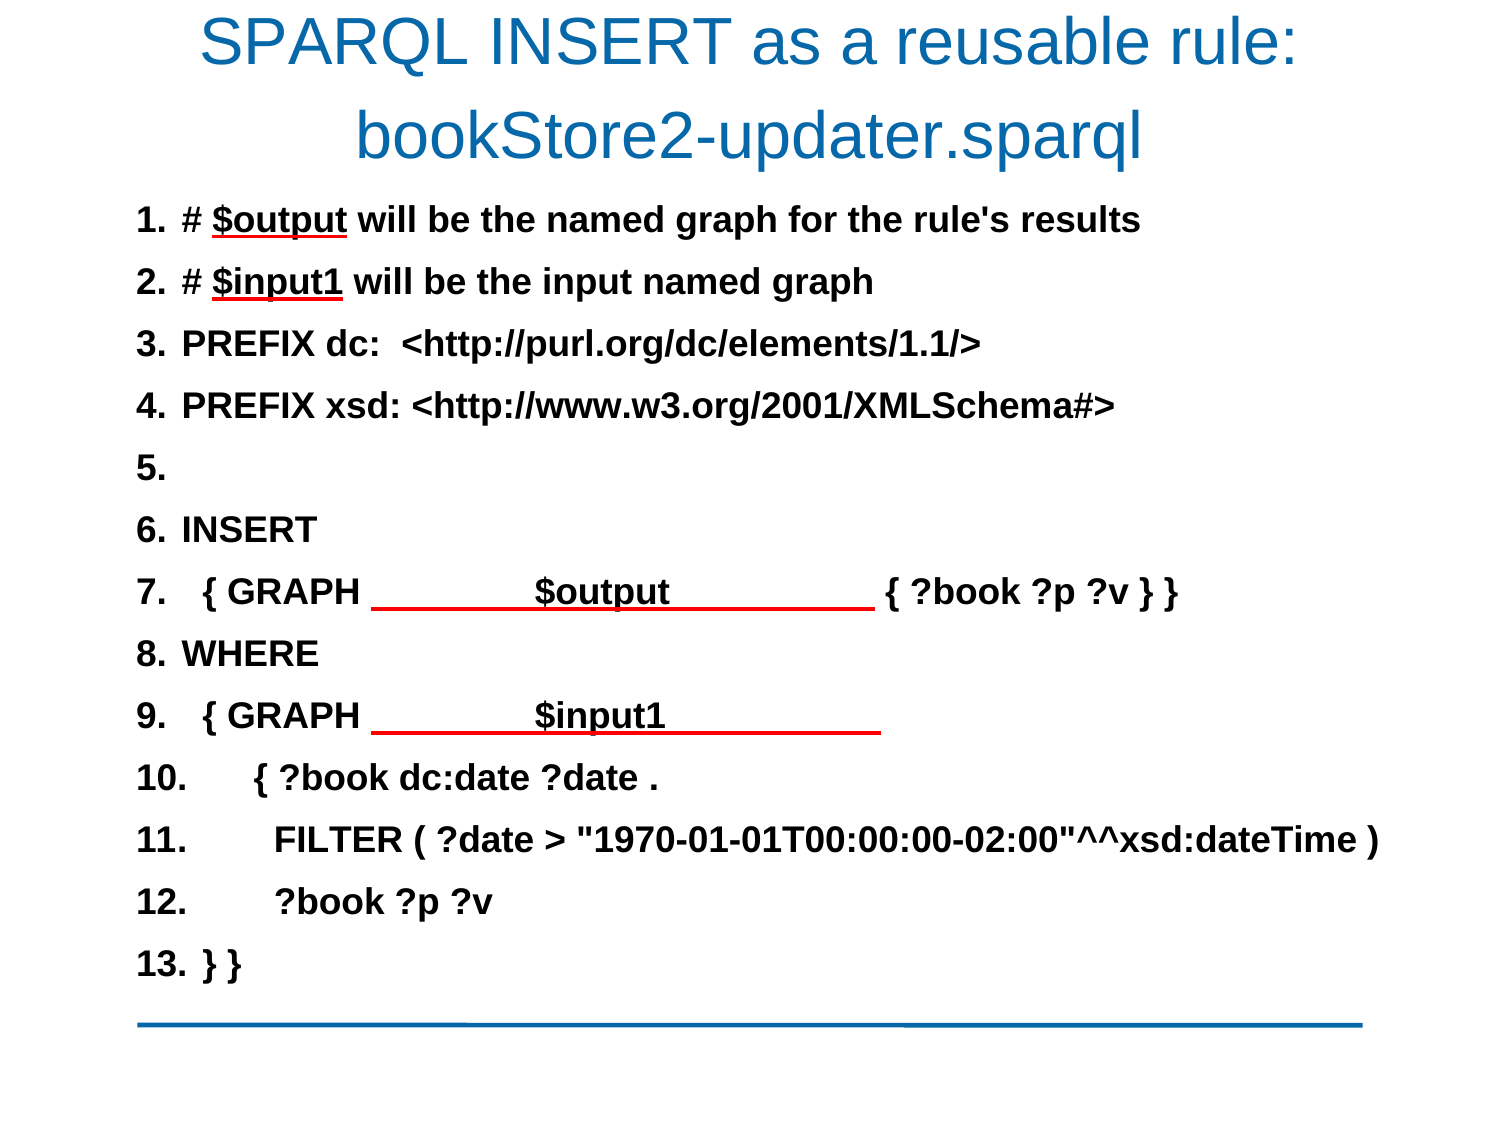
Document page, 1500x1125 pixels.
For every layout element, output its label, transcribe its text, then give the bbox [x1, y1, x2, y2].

list # $output will be the named graph for the rule's results # $input1 will be the input named graph PREFIX dc: <http://purl.org/dc/elements/1.1/> PREFIX xsd: <http://www.w3.org/2001/XMLSchema#> INSERT { GRAPH $output { ?book ?p ?v } } WHERE { GRAPH $input1 { ?book dc:date ?date . FILTER ( ?date > "1970-01-01T00:00:00-02:00"^^xsd:dateTime ) ?book ?p ?v } } [115, 179, 1471, 1005]
title SPARQL INSERT as a reusable rule: bookStore2-updater.sparql [0, 0, 1500, 180]
